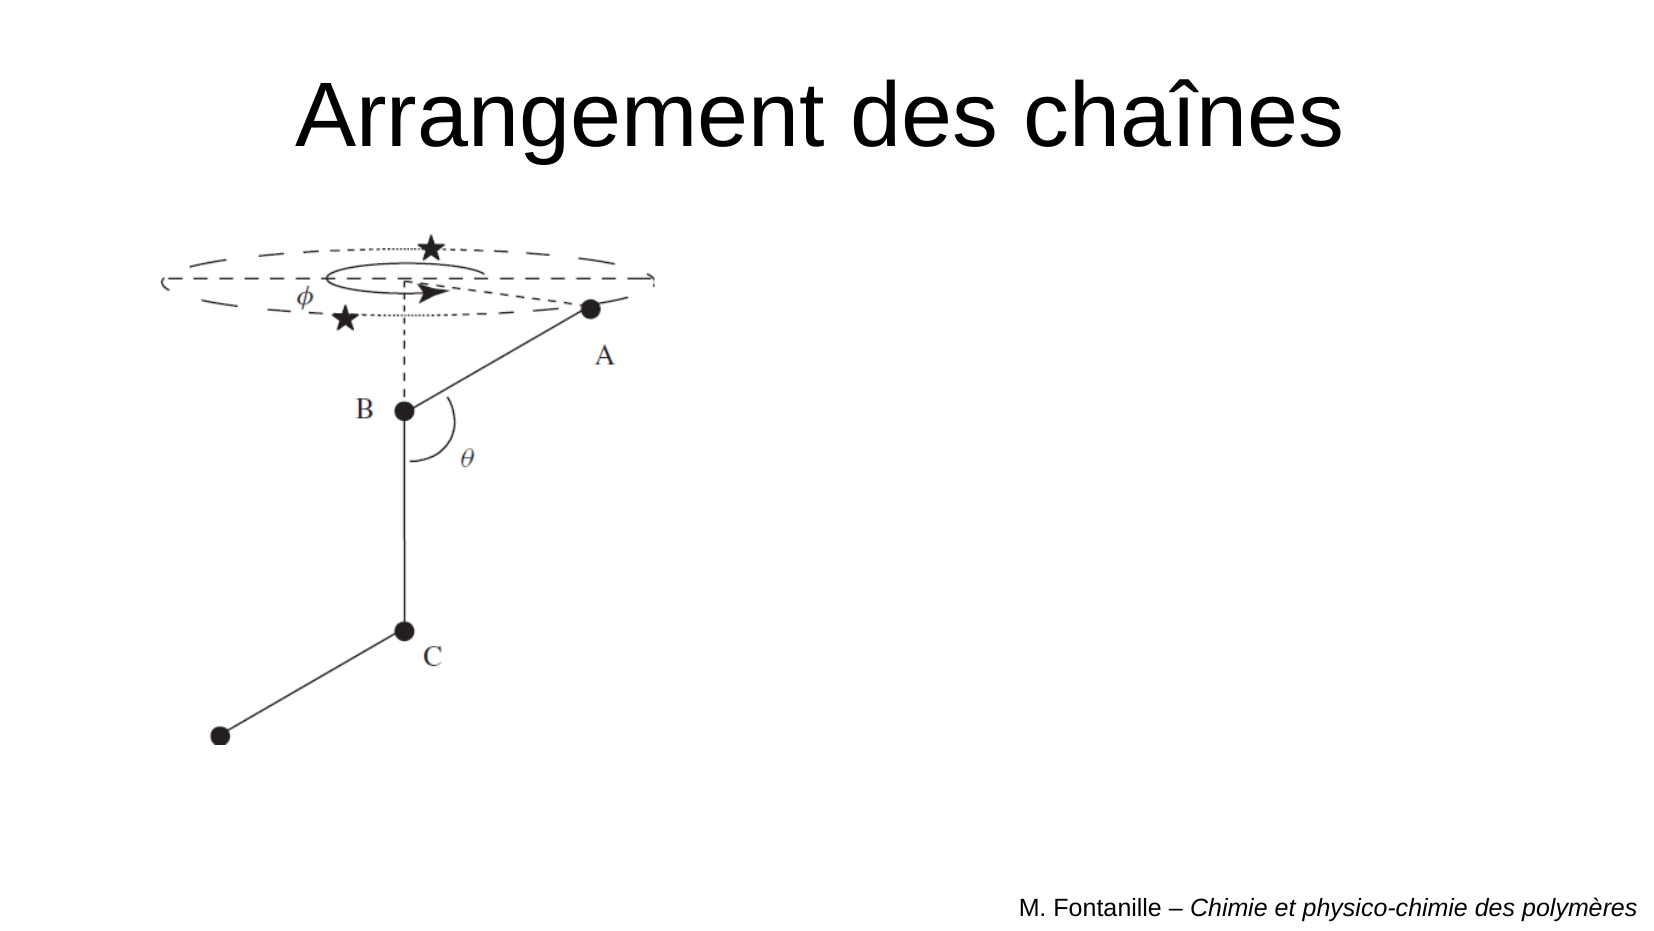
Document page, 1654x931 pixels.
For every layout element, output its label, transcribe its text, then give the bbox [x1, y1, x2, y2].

title Arrangement des chaînes [59, 12, 1583, 218]
picture [106, 217, 711, 745]
text_box M. Fontanille – Chimie et physico-chimie des polymères [1003, 885, 1654, 929]
